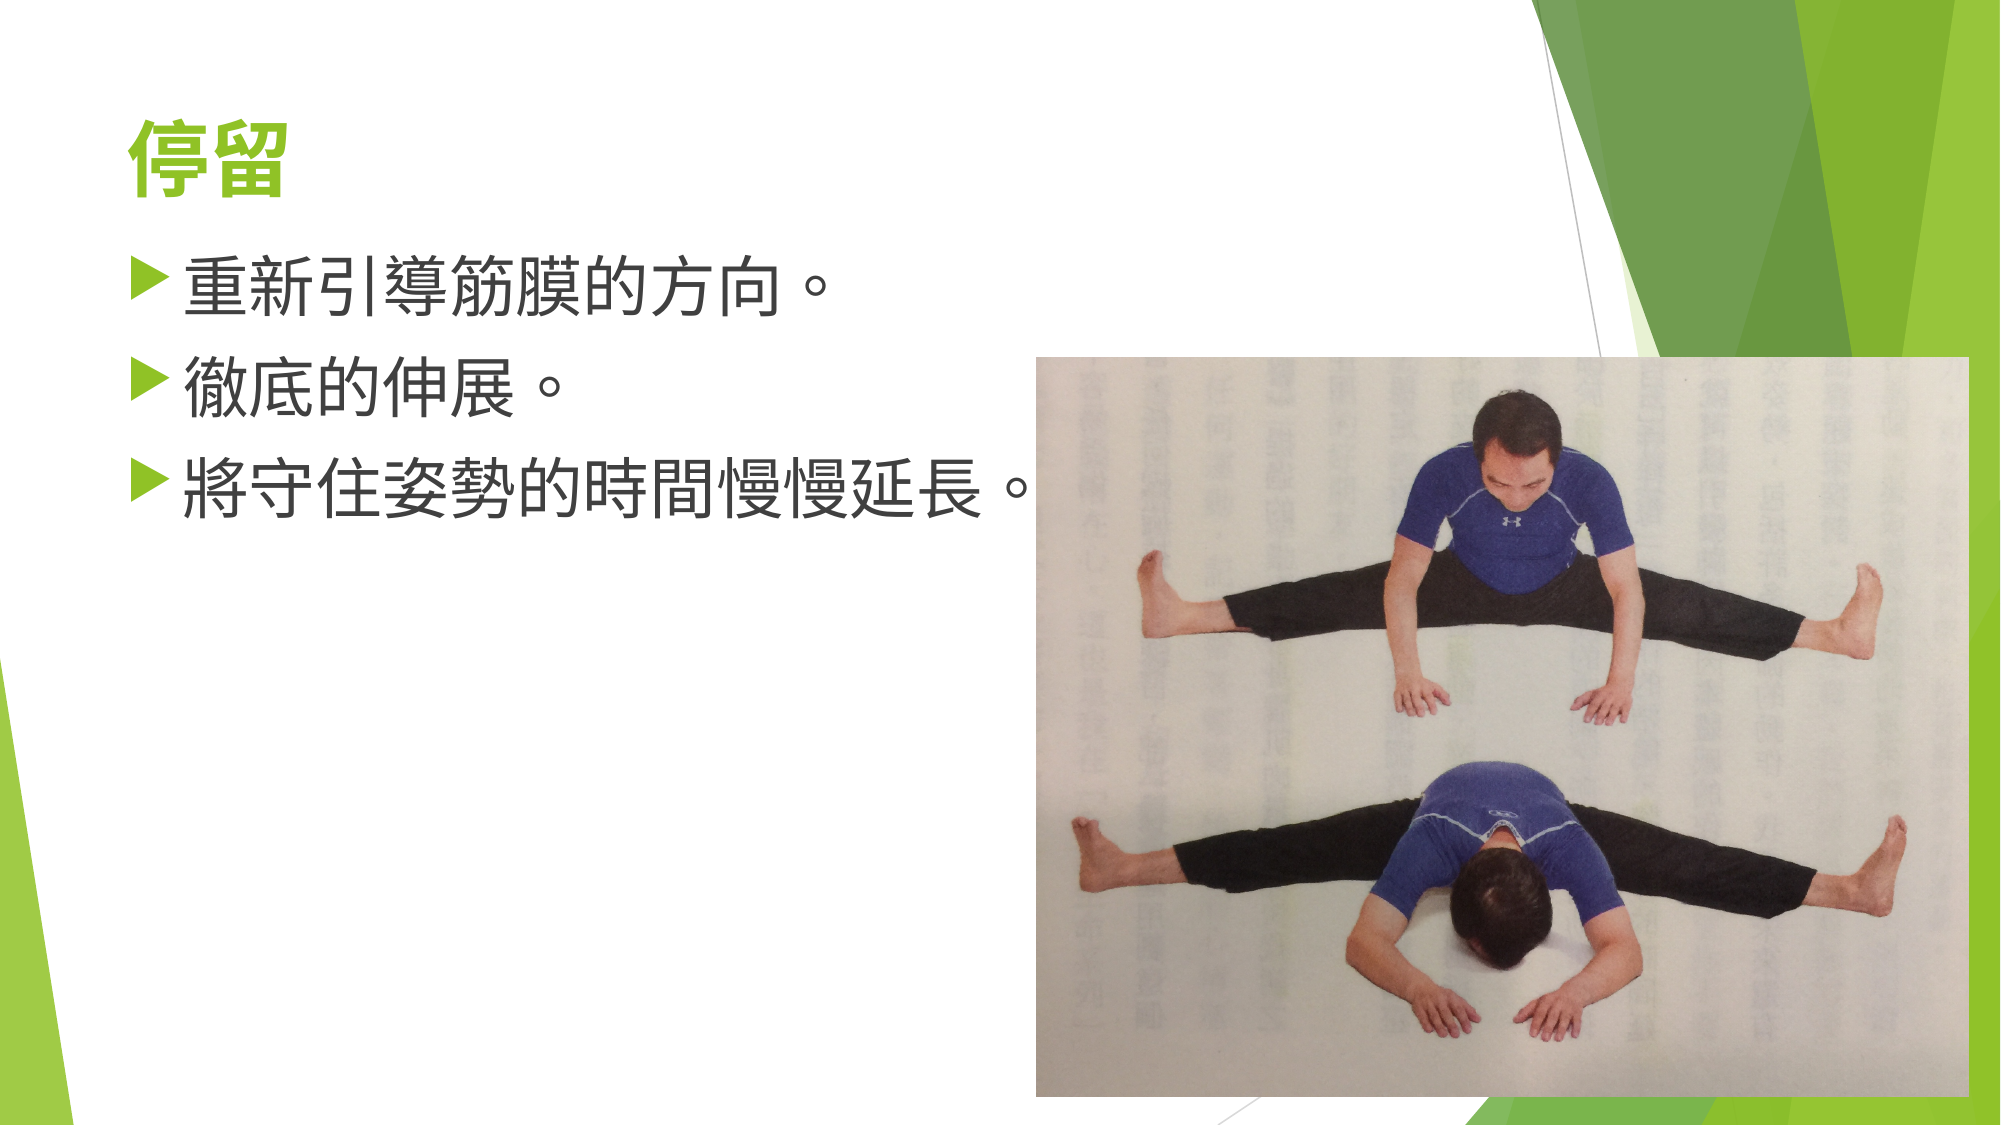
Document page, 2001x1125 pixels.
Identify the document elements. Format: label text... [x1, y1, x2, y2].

list 重新引導筋膜的方向。 徹底的伸展。 將守住姿勢的時間慢慢延長。 [111, 236, 1522, 992]
title 停留 [111, 99, 1522, 236]
picture [1036, 357, 1969, 1097]
